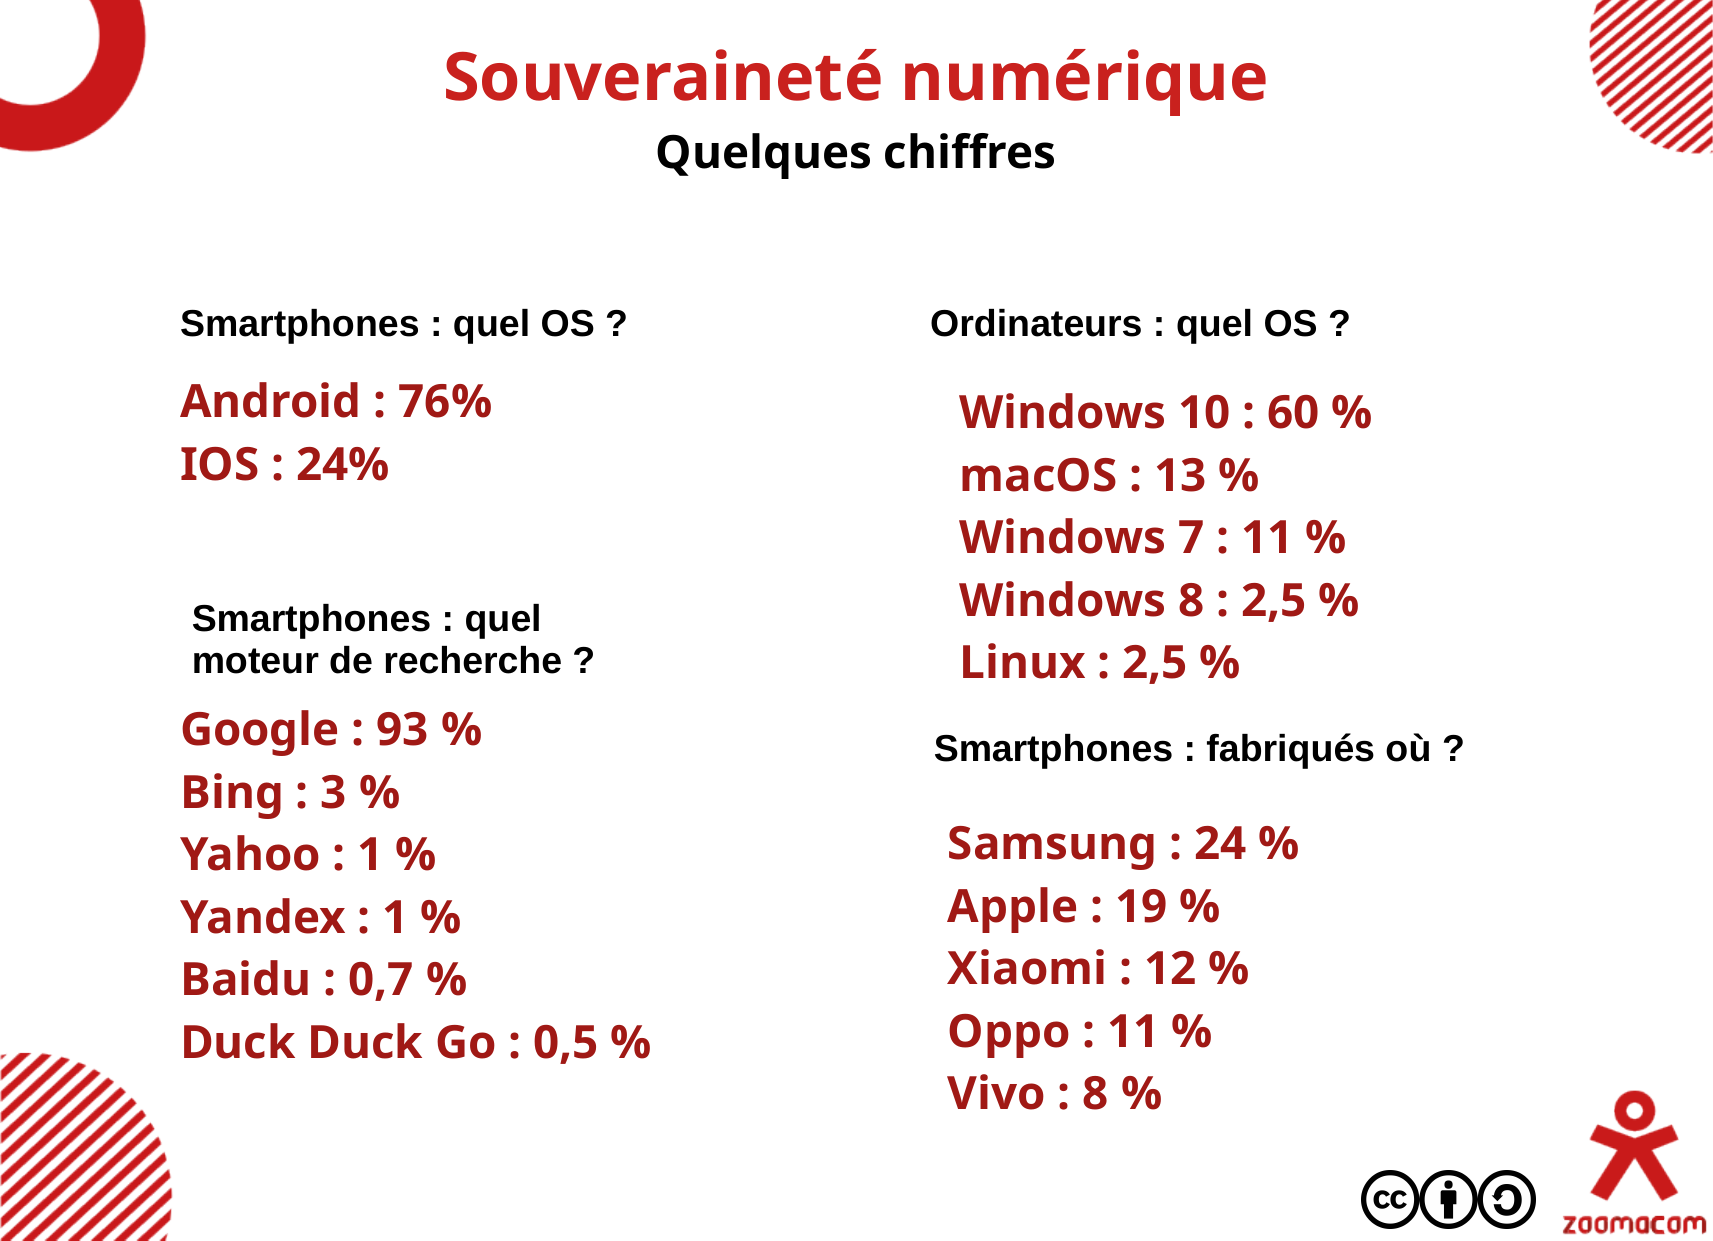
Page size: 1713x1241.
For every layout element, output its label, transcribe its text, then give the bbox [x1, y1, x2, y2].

text_box Android : 76% IOS : 24% [165, 361, 520, 508]
picture [0, 0, 1713, 1241]
text_box Google : 93 % Bing : 3 % Yahoo : 1 % Yandex : 1 % Baidu : 0,7 % Duck Duck Go : 0,5 % [165, 689, 674, 1130]
text_box Windows 10 : 60 % macOS : 13 % Windows 7 : 11 % Windows 8 : 2,5 % Linux : 2,5 % [944, 372, 1394, 697]
text_box [141, 569, 532, 815]
text_box Ordinateurs : quel OS ? [915, 295, 1367, 353]
text_box Smartphones : quel moteur de recherche ? [177, 590, 674, 689]
text_box Smartphones : quel OS ? [165, 295, 644, 355]
text_box Samsung : 24 % Apple : 19 % Xiaomi : 12 % Oppo : 11 % Vivo : 8 % [933, 803, 1323, 1122]
text_box Smartphones : fabriqués où ? [918, 720, 1481, 778]
title Souveraineté numérique Quelques chiffres [85, 2, 1627, 210]
